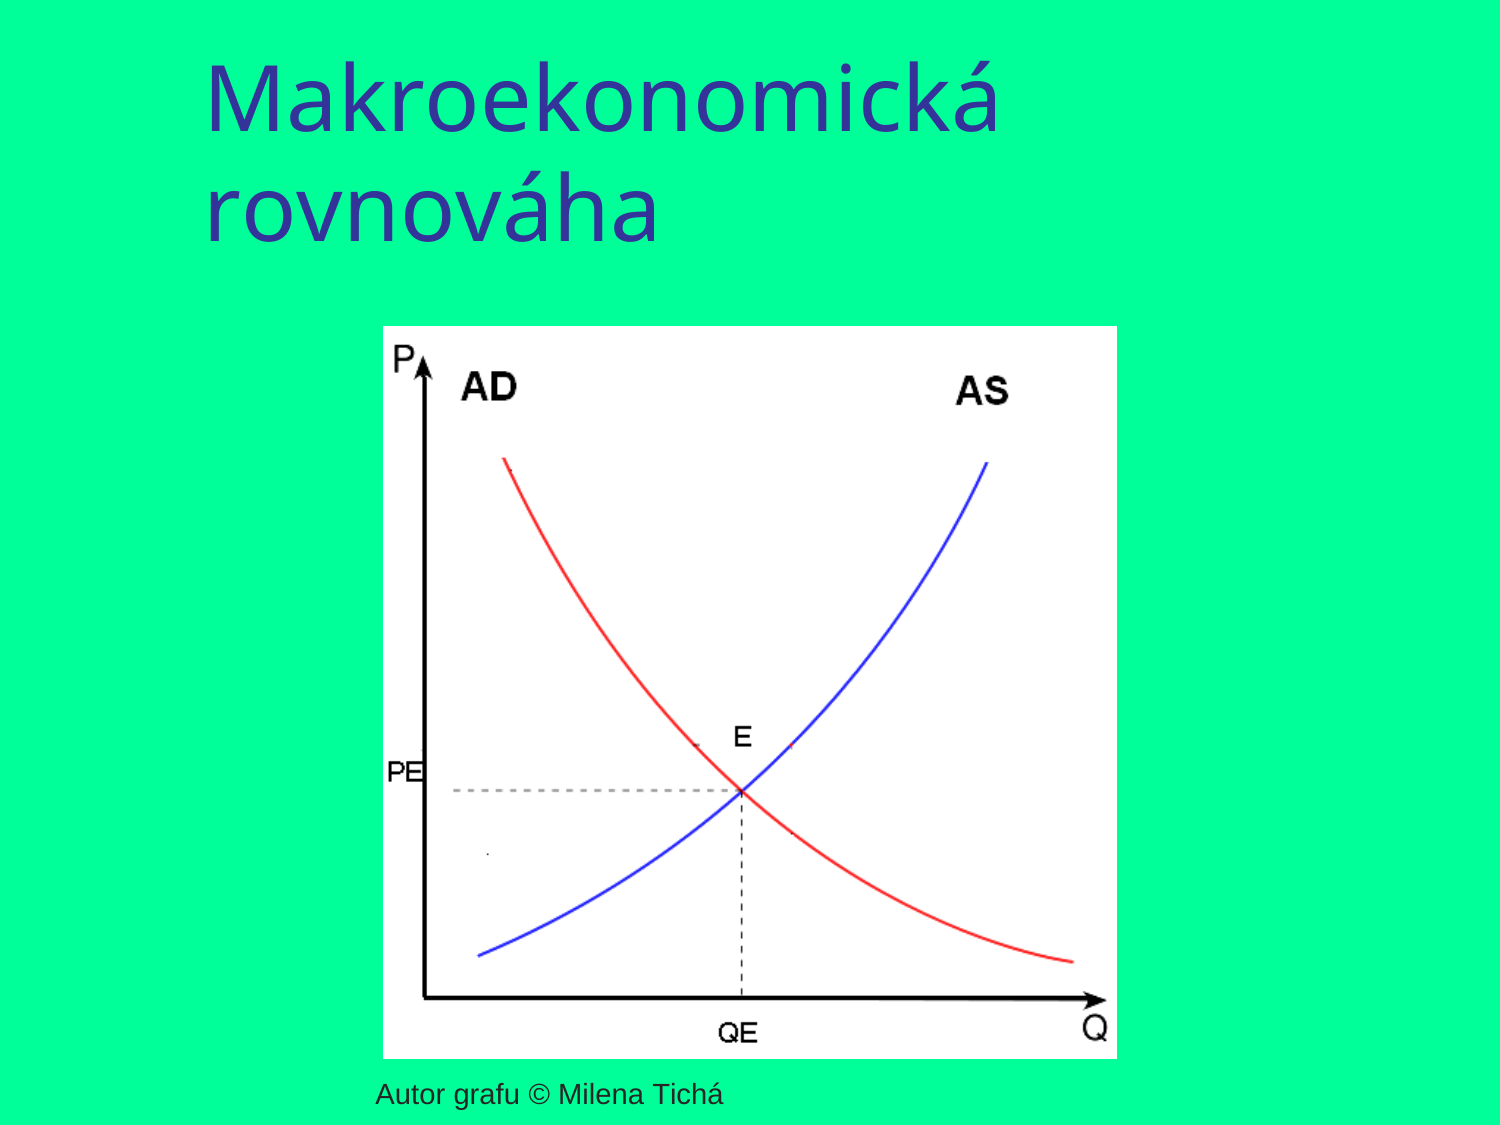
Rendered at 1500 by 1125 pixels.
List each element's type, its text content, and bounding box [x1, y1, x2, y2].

title Makroekonomická rovnováha [188, 26, 1468, 268]
text_box [383, 326, 1117, 1059]
text_box Autor grafu © Milena Tichá [360, 1072, 739, 1119]
